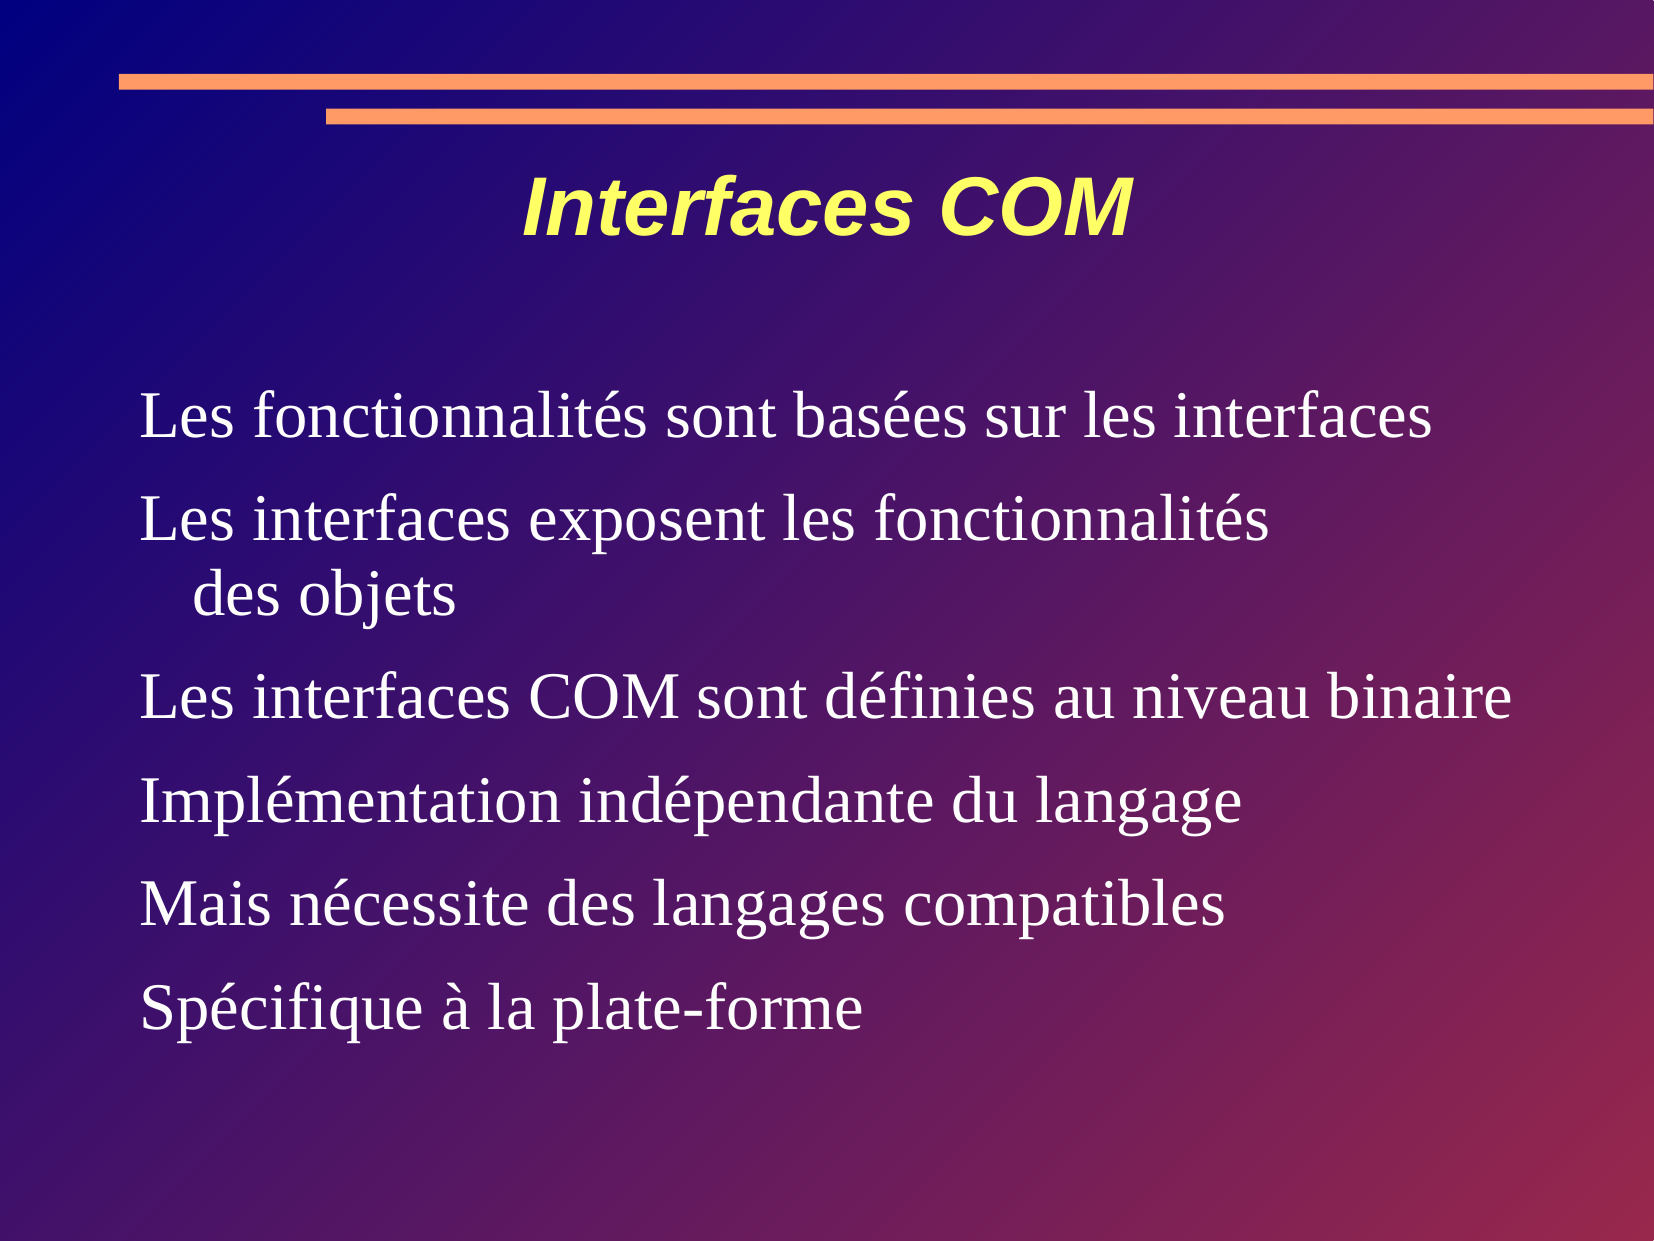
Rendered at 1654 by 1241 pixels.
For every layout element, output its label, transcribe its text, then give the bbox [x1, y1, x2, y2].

title Interfaces COM [121, 102, 1534, 311]
list Les fonctionnalités sont basées sur les interfaces Les interfaces exposent les fonctionnalités des objets Les interfaces COM sont définies au niveau binaire Implémentation indépendante du langage Mais nécessite des langages compatibles Spécifique à la plate-forme [121, 377, 1534, 1118]
